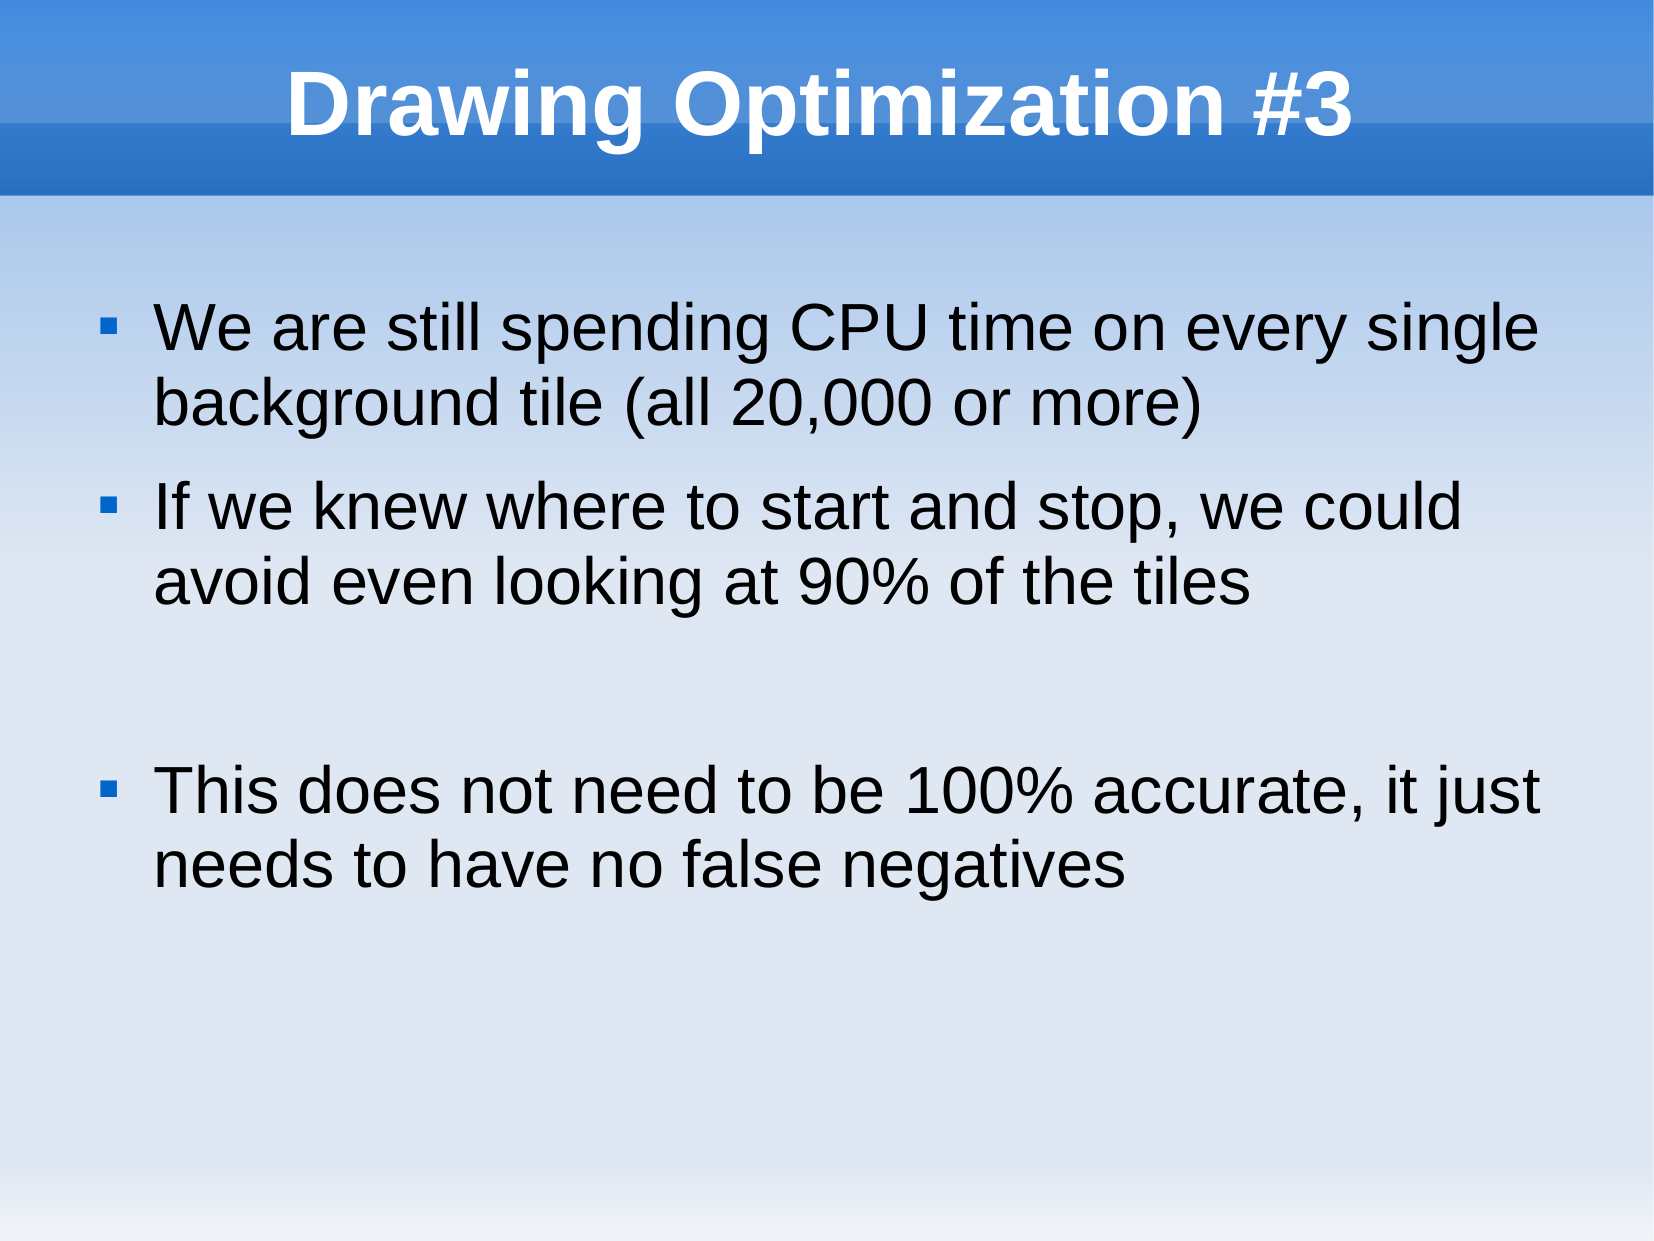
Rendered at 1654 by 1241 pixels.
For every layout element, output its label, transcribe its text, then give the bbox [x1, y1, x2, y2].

title Drawing Optimization #3 [76, 0, 1565, 208]
picture [0, 0, 1654, 1241]
list We are still spending CPU time on every single background tile (all 20,000 or more) If we knew where to start and stop, we could avoid even looking at 90% of the tiles This does not need to be 100% accurate, it just needs to have no false negatives [82, 290, 1571, 1109]
